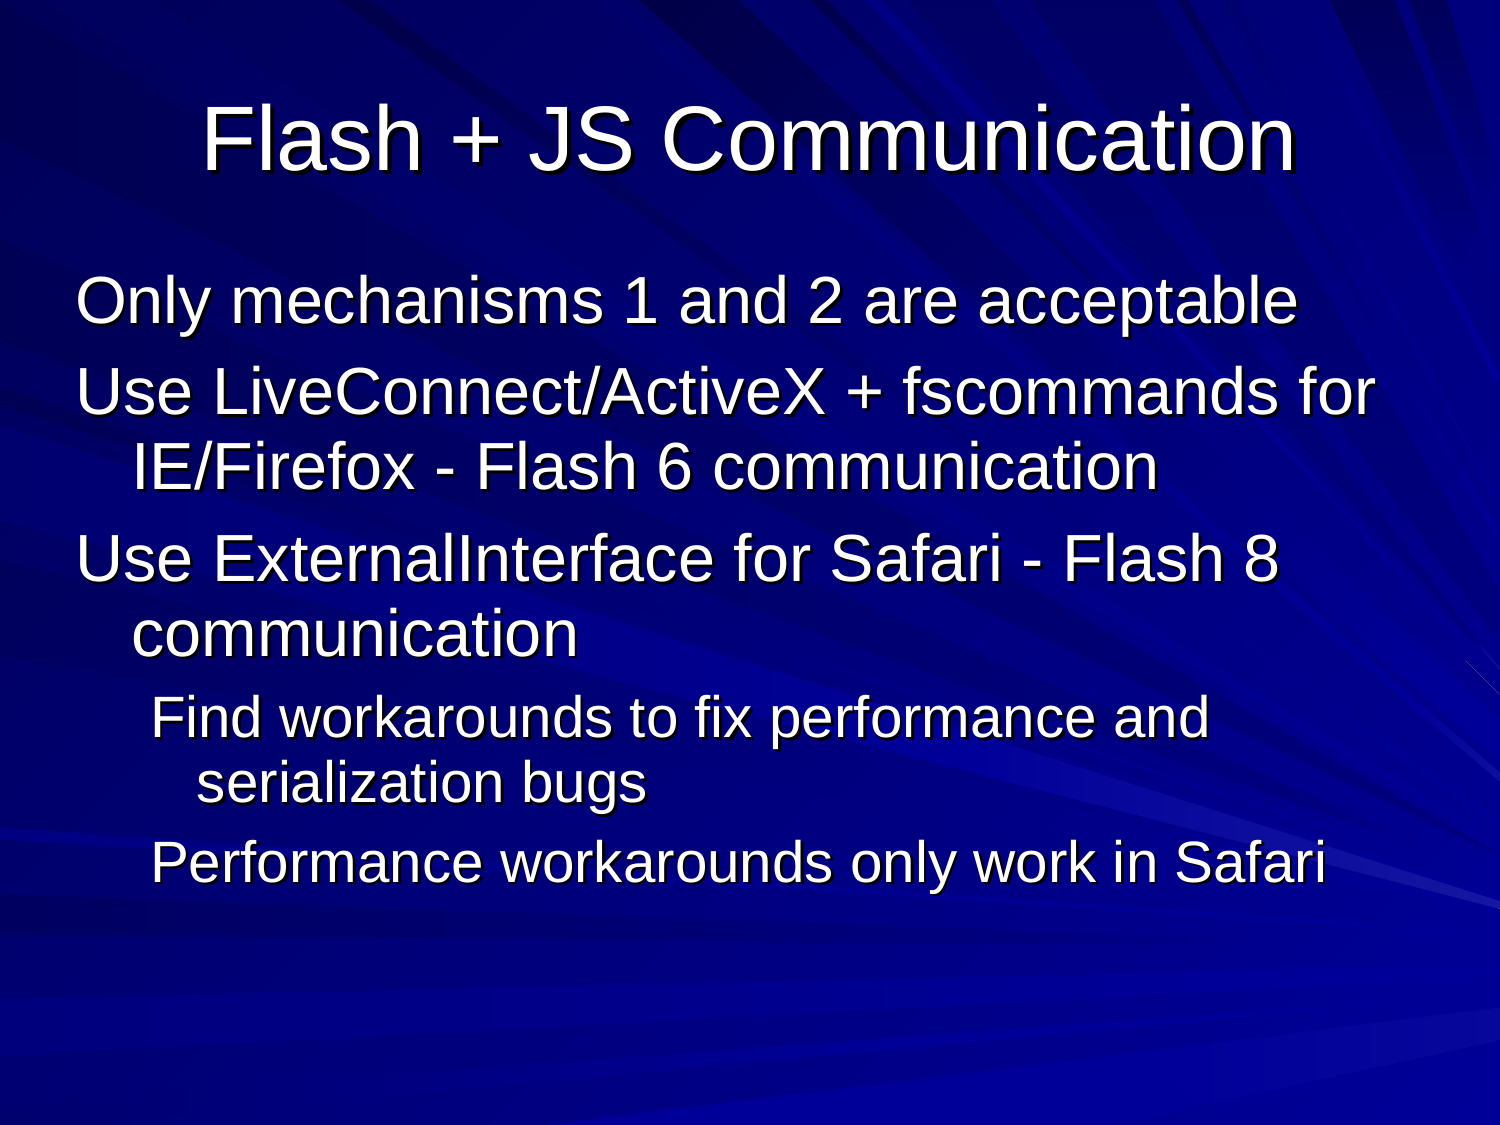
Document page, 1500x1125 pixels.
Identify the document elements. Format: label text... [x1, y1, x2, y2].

list Only mechanisms 1 and 2 are acceptable Use LiveConnect/ActiveX + fscommands for IE/Firefox - Flash 6 communication Use ExternalInterface for Safari - Flash 8 communication Find workarounds to fix performance and serialization bugs Performance workarounds only work in Safari [75, 263, 1425, 993]
title Flash + JS Communication [75, 51, 1425, 226]
